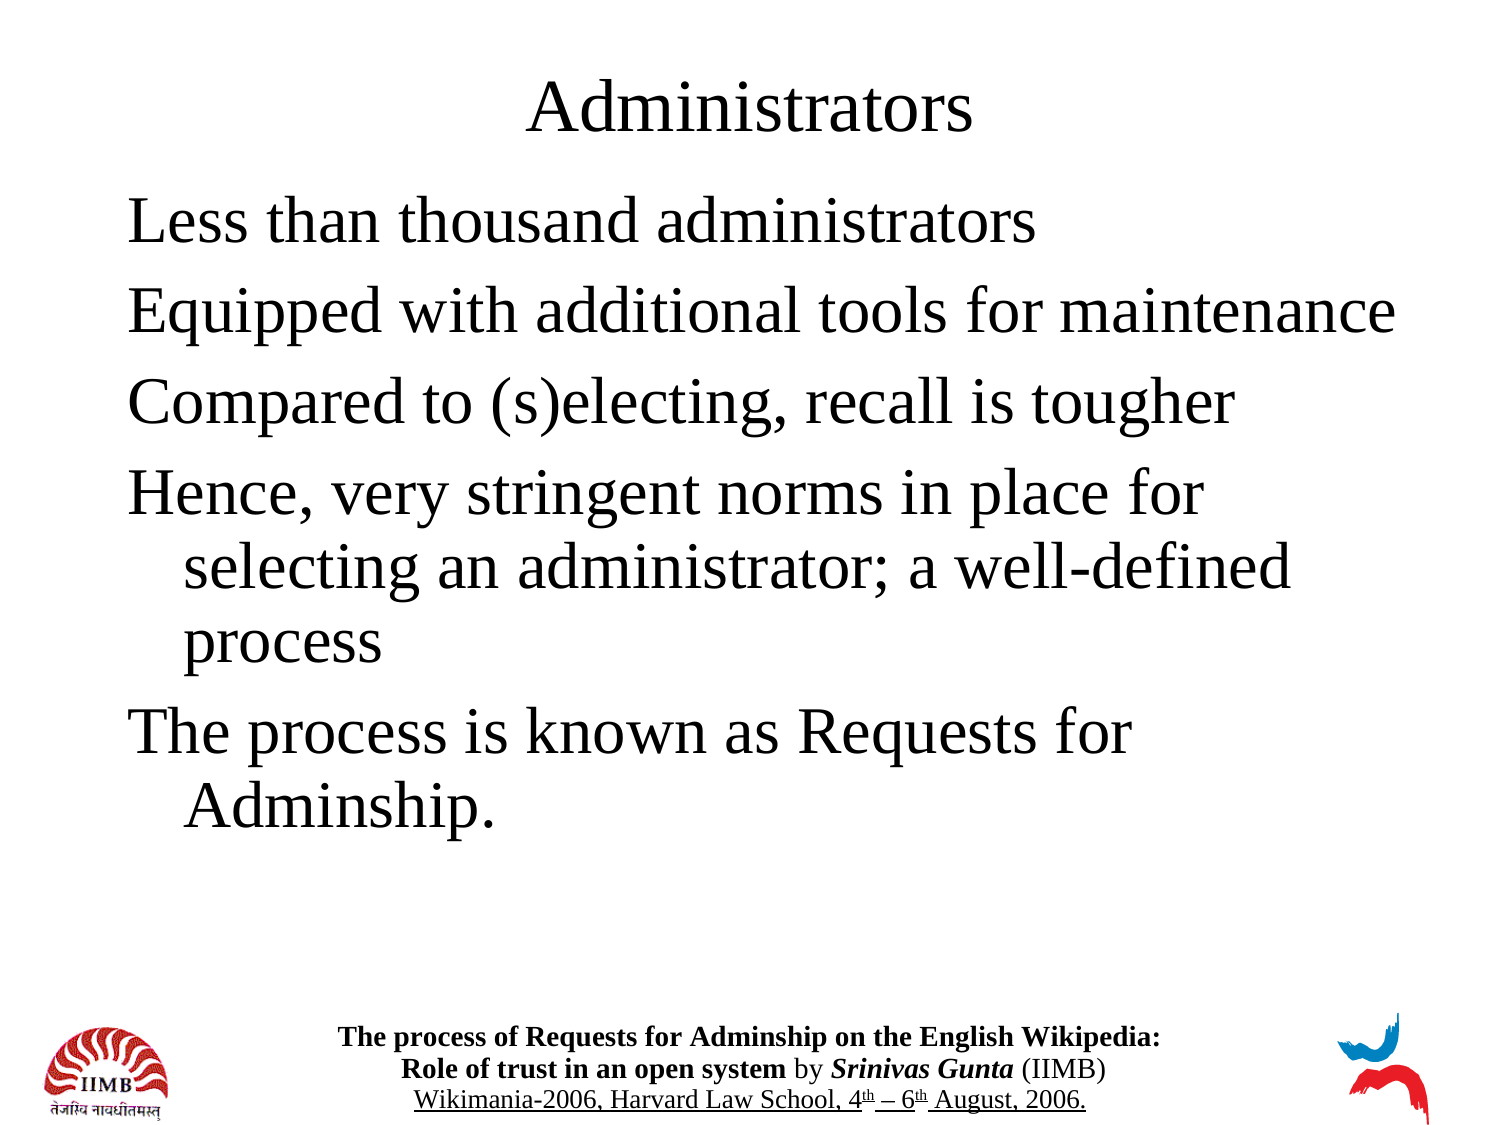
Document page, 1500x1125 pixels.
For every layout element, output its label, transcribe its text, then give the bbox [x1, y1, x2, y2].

title Administrators [112, 37, 1388, 174]
list Less than thousand administrators Equipped with additional tools for maintenance Compared to (s)electing, recall is tougher Hence, very stringent norms in place for selecting an administrator; a well-defined process The process is known as Requests for Adminship. [112, 174, 1438, 1001]
picture [1337, 1012, 1431, 1125]
